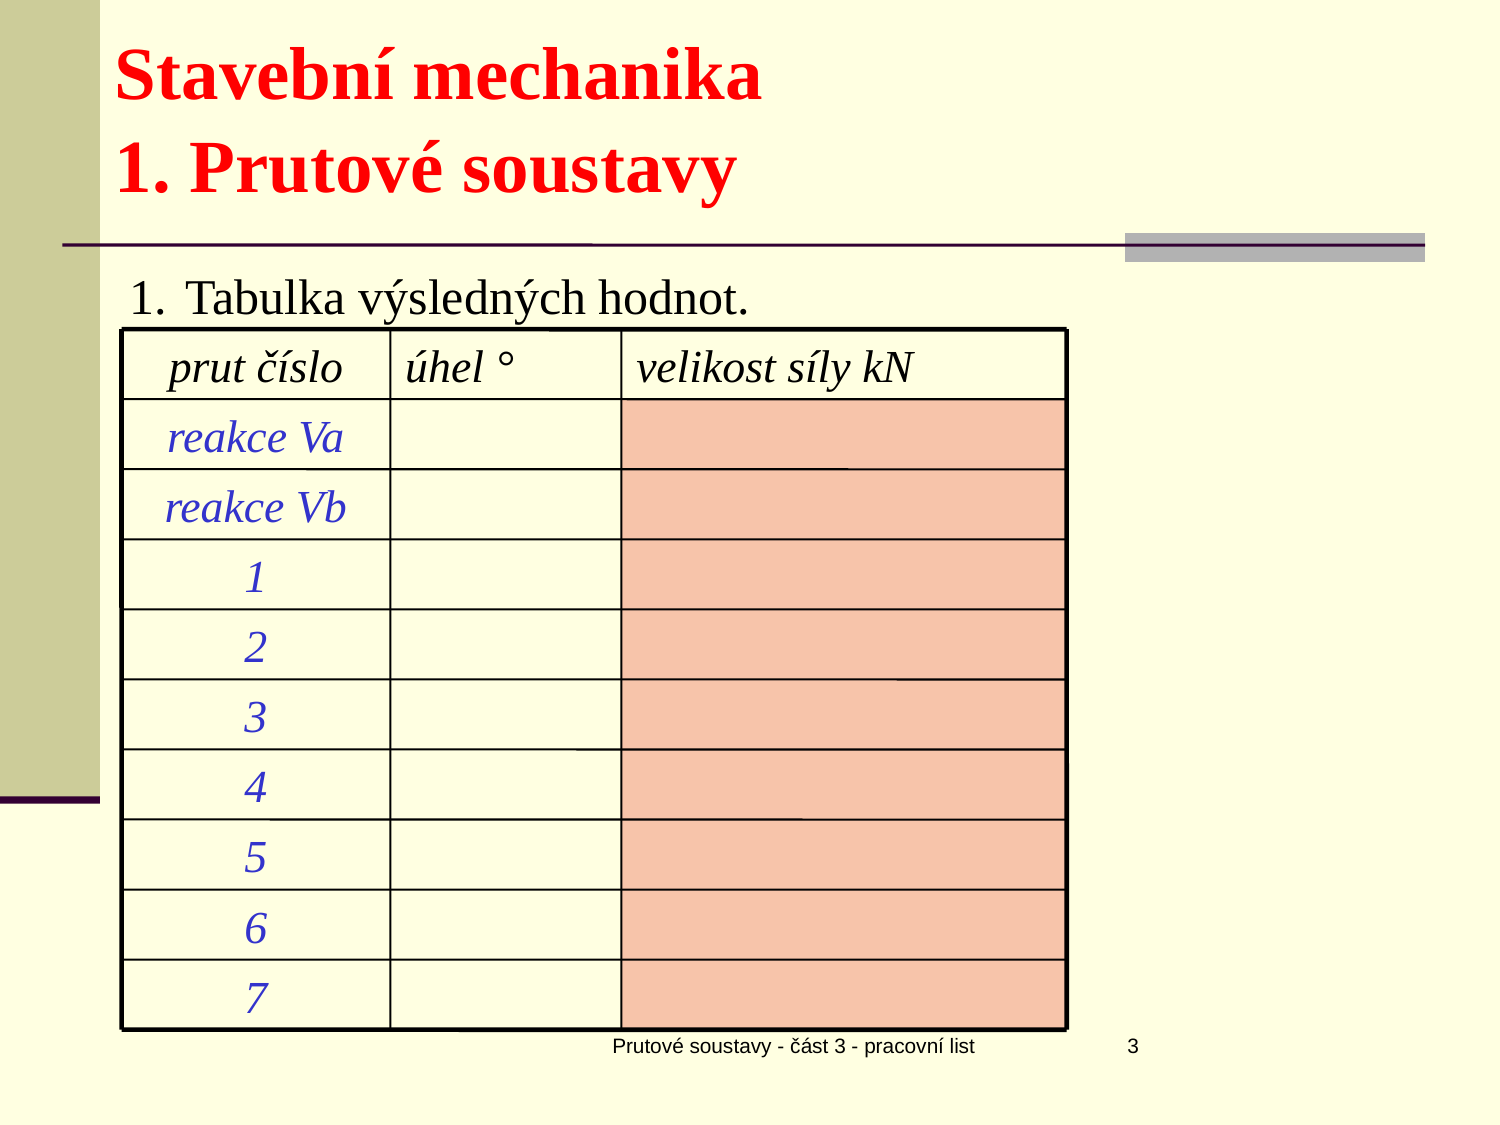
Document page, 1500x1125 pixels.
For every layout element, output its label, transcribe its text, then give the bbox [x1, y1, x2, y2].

text_box reakce Va [124, 401, 389, 468]
text_box prut číslo [124, 332, 389, 398]
text_box Stavební mechanika [99, 16, 793, 122]
text_box 4 [124, 751, 389, 818]
text_box [623, 751, 1064, 818]
text_box 1. Prutové soustavy [100, 69, 1375, 257]
text_box [623, 401, 1064, 468]
text_box velikost síly kN [623, 332, 1064, 398]
text_box 2 [124, 611, 389, 678]
text_box 7 [124, 961, 389, 1027]
text_box [1112, 1025, 1426, 1101]
text_box [623, 891, 1064, 958]
text_box [623, 681, 1064, 748]
text_box 6 [124, 891, 389, 958]
text_box [623, 961, 1064, 1027]
text_box [623, 471, 1064, 538]
text_box [623, 611, 1064, 678]
text_box 5 [124, 821, 389, 888]
text_box Tabulka výsledných hodnot. [114, 269, 878, 332]
text_box [623, 821, 1064, 888]
text_box reakce Vb [124, 471, 389, 538]
text_box Prutové soustavy - část 3 - pracovní list [549, 1033, 1038, 1101]
text_box 1 [124, 541, 389, 608]
text_box [623, 541, 1064, 608]
text_box 3 [124, 681, 389, 748]
text_box úhel ° [392, 332, 620, 398]
